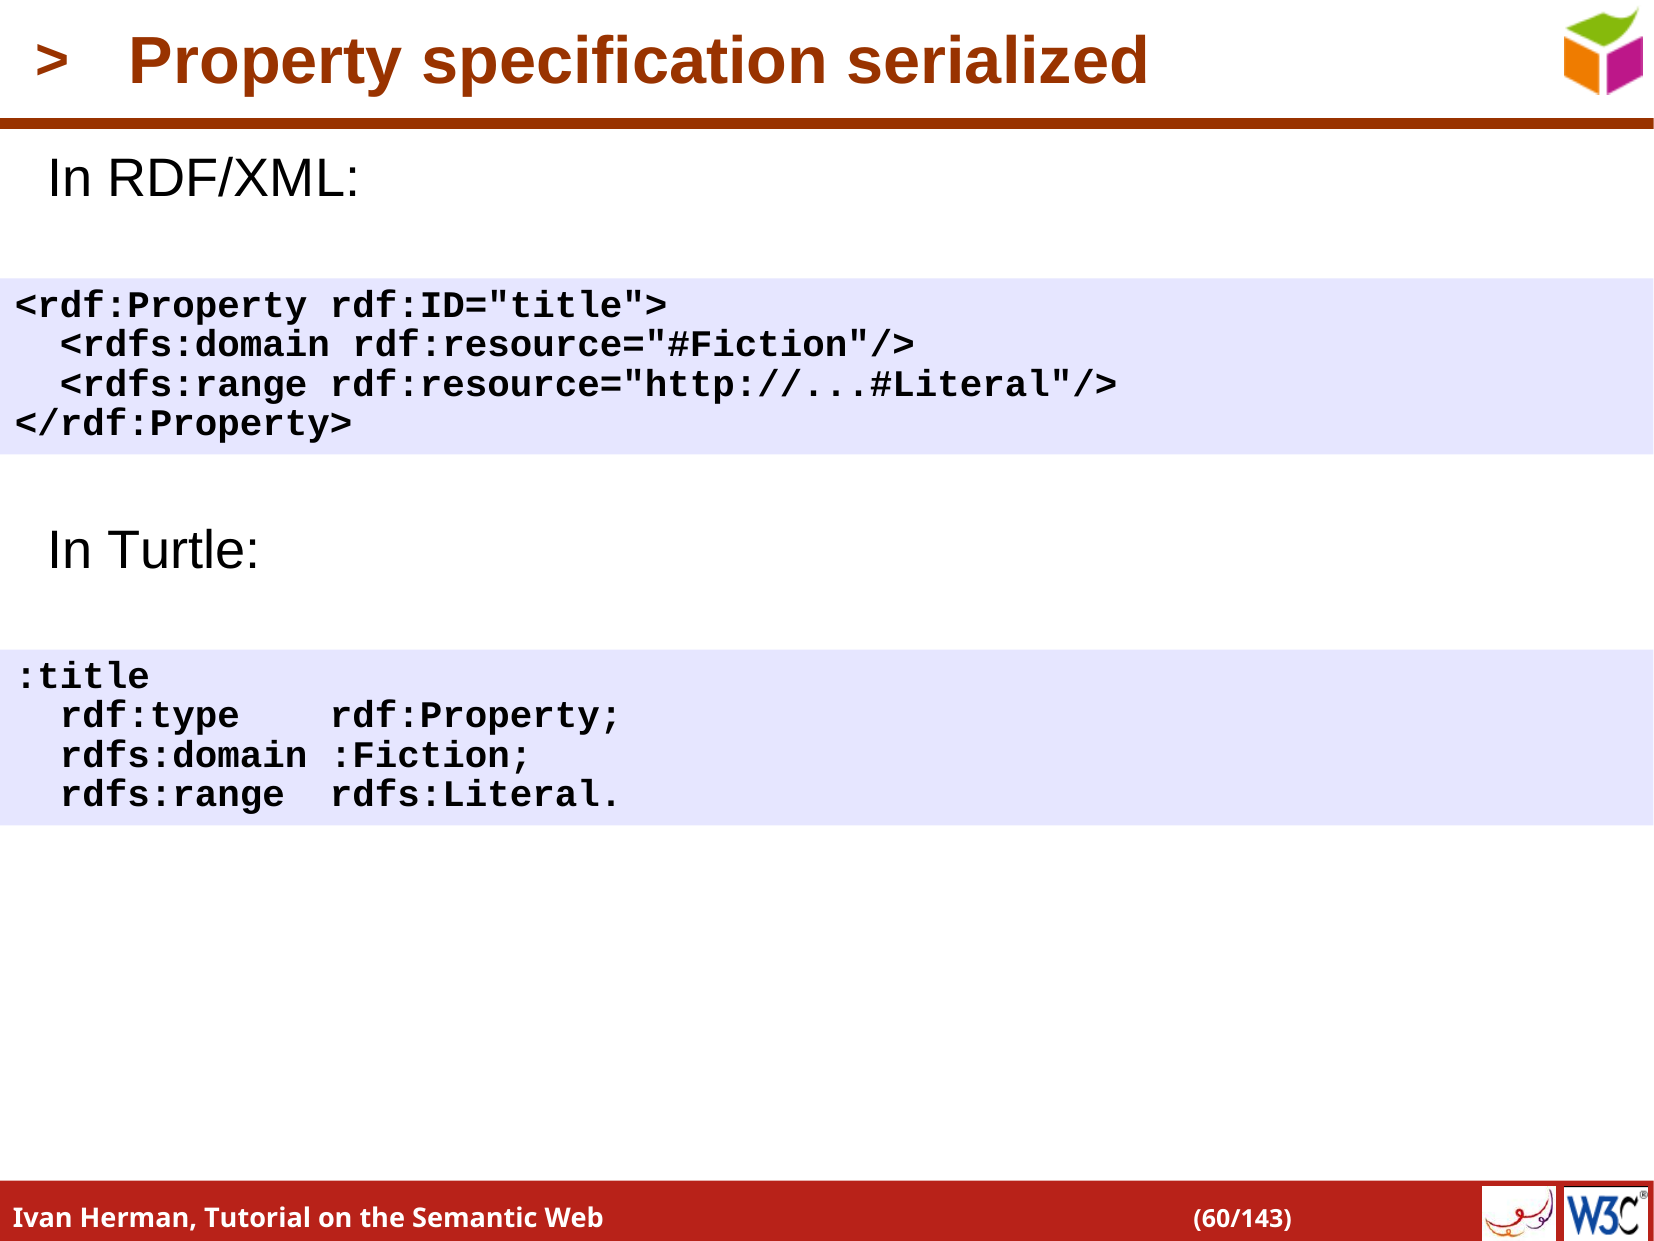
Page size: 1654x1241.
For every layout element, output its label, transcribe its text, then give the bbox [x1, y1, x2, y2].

picture [1564, 1186, 1648, 1241]
title Property specification serialized [93, 0, 1493, 119]
list In Turtle: [29, 519, 1624, 609]
picture [1482, 1186, 1556, 1241]
text_box :title rdf:type rdf:Property; rdfs:domain :Fiction; rdfs:range rdfs:Literal. [0, 649, 1654, 826]
text_box <rdf:Property rdf:ID="title"> <rdfs:domain rdf:resource="#Fiction"/> <rdfs:range rdf:resource="http://...#Literal"/> </rdf:Property> [0, 278, 1654, 455]
list In RDF/XML: [29, 147, 1624, 237]
picture [1564, 5, 1643, 95]
